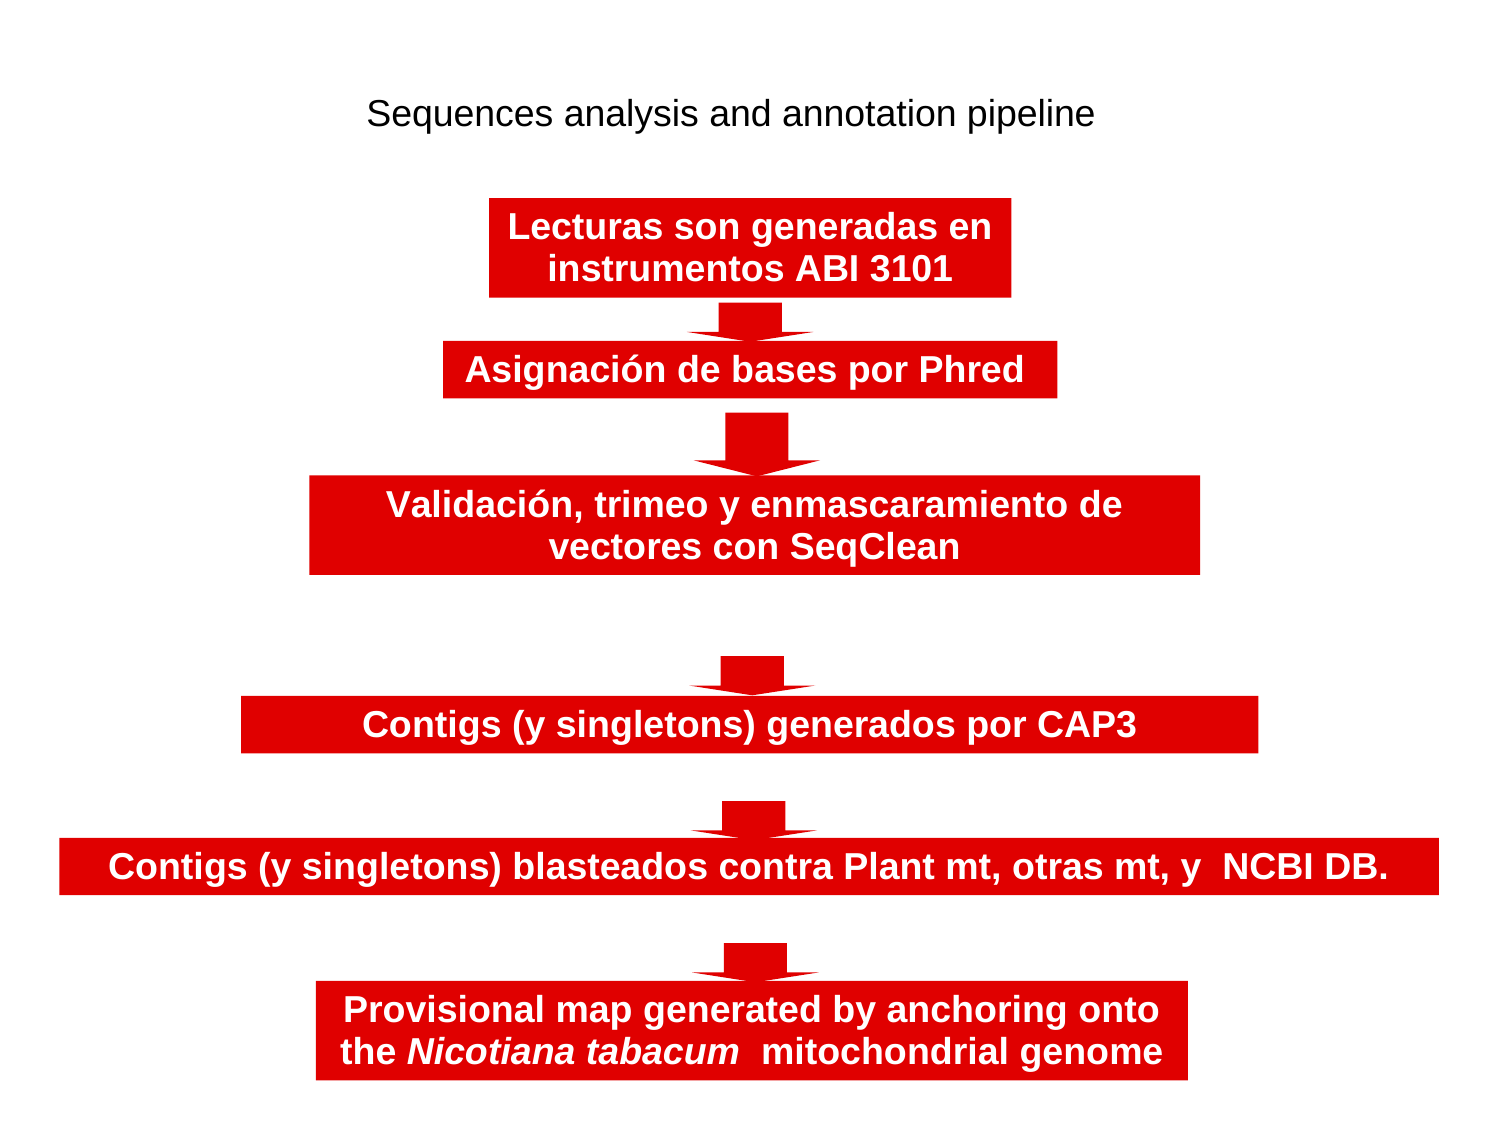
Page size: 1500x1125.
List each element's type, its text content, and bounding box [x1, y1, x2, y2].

text_box [689, 656, 816, 696]
text_box Contigs (y singletons) blasteados contra Plant mt, otras mt, y NCBI DB. [59, 837, 1439, 896]
text_box [690, 801, 818, 841]
text_box Contigs (y singletons) generados por CAP3 [241, 695, 1259, 754]
text_box Asignación de bases por Phred [443, 340, 1058, 399]
text_box [693, 412, 821, 477]
text_box Lecturas son generadas en instrumentos ABI 3101 [489, 198, 1012, 298]
text_box Sequences analysis and annotation pipeline [351, 84, 1111, 142]
text_box [686, 302, 814, 342]
text_box Provisional map generated by anchoring onto the Nicotiana tabacum mitochondrial genome [315, 980, 1188, 1081]
text_box [692, 943, 819, 983]
text_box Validación, trimeo y enmascaramiento de vectores con SeqClean [309, 475, 1201, 575]
